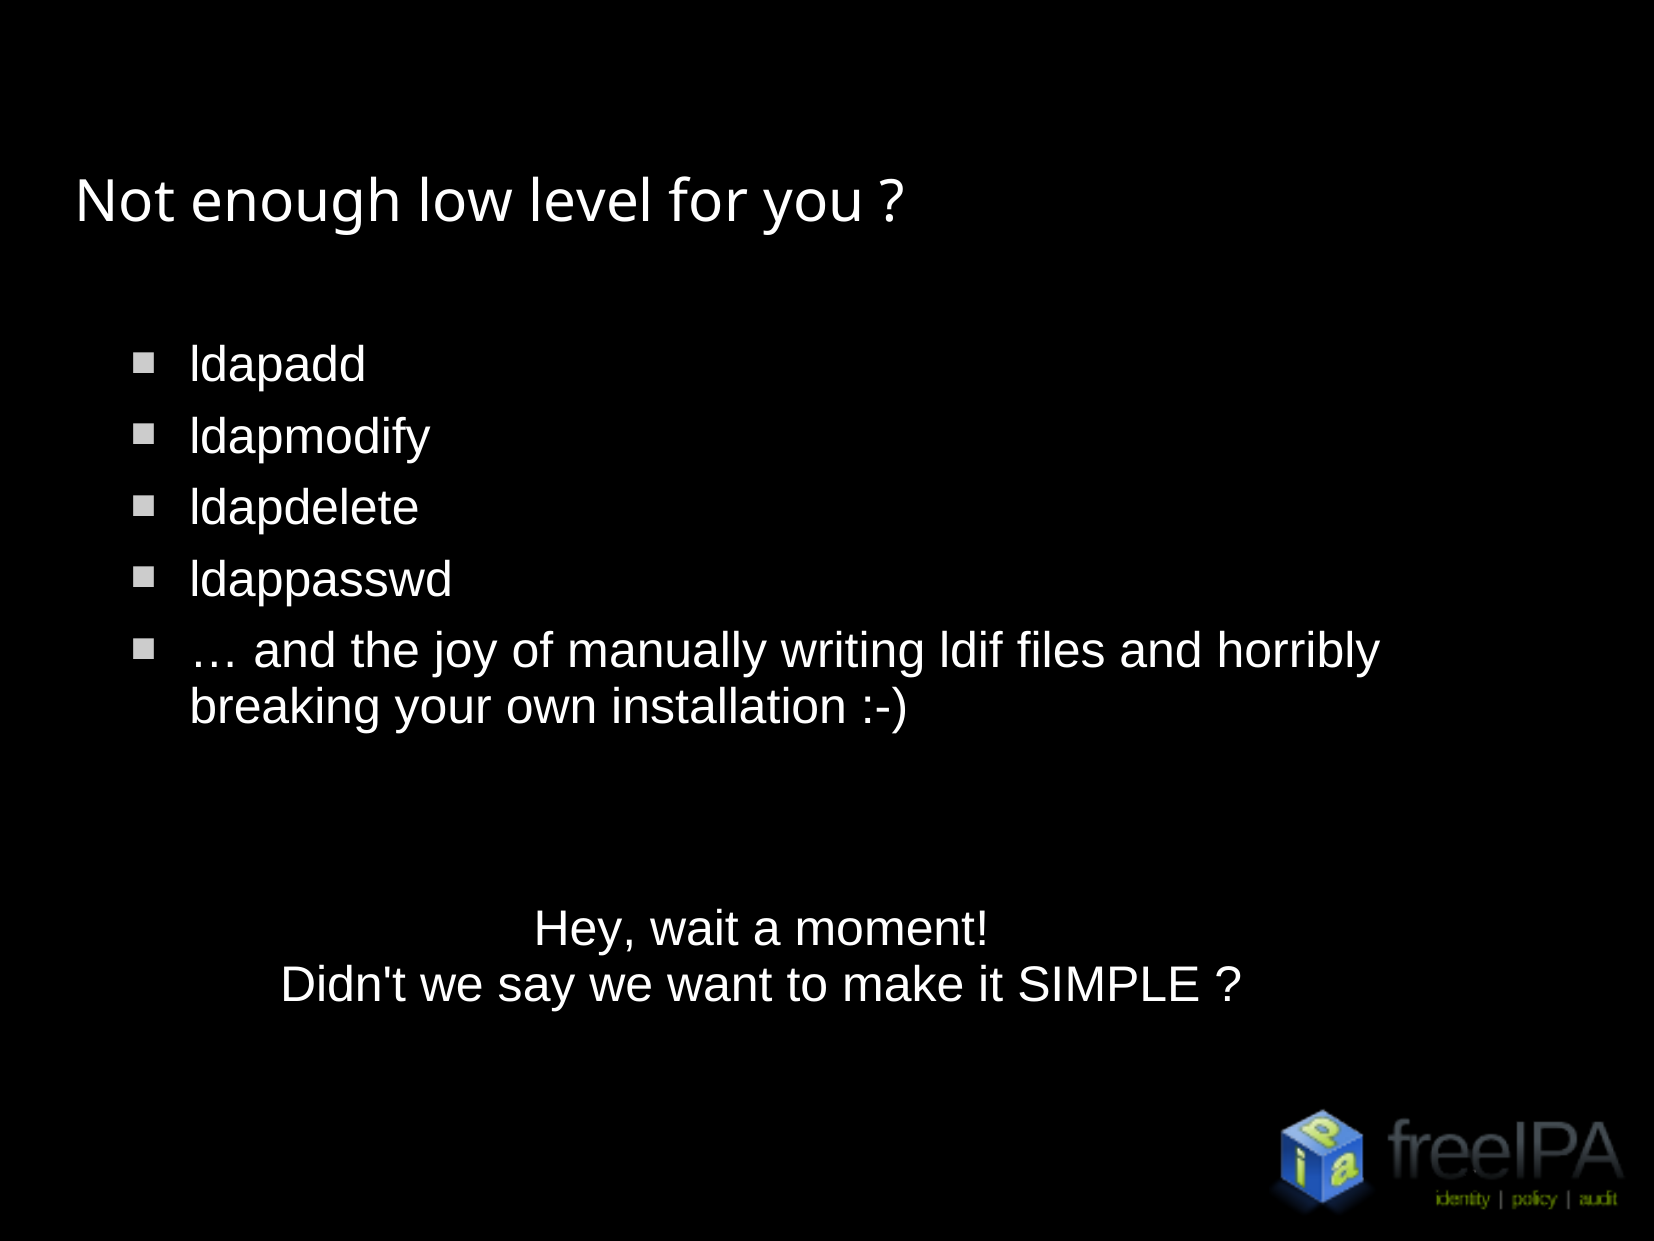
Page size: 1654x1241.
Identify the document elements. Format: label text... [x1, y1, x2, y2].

list ldapadd ldapmodify ldapdelete ldappasswd … and the joy of manually writing ldif files and horribly breaking your own installation :-) [77, 264, 1500, 826]
picture [1269, 1105, 1634, 1220]
text_box Hey, wait a moment! Didn't we say we want to make it SIMPLE ? [280, 900, 1244, 1025]
title Not enough low level for you ? [74, 140, 1506, 259]
